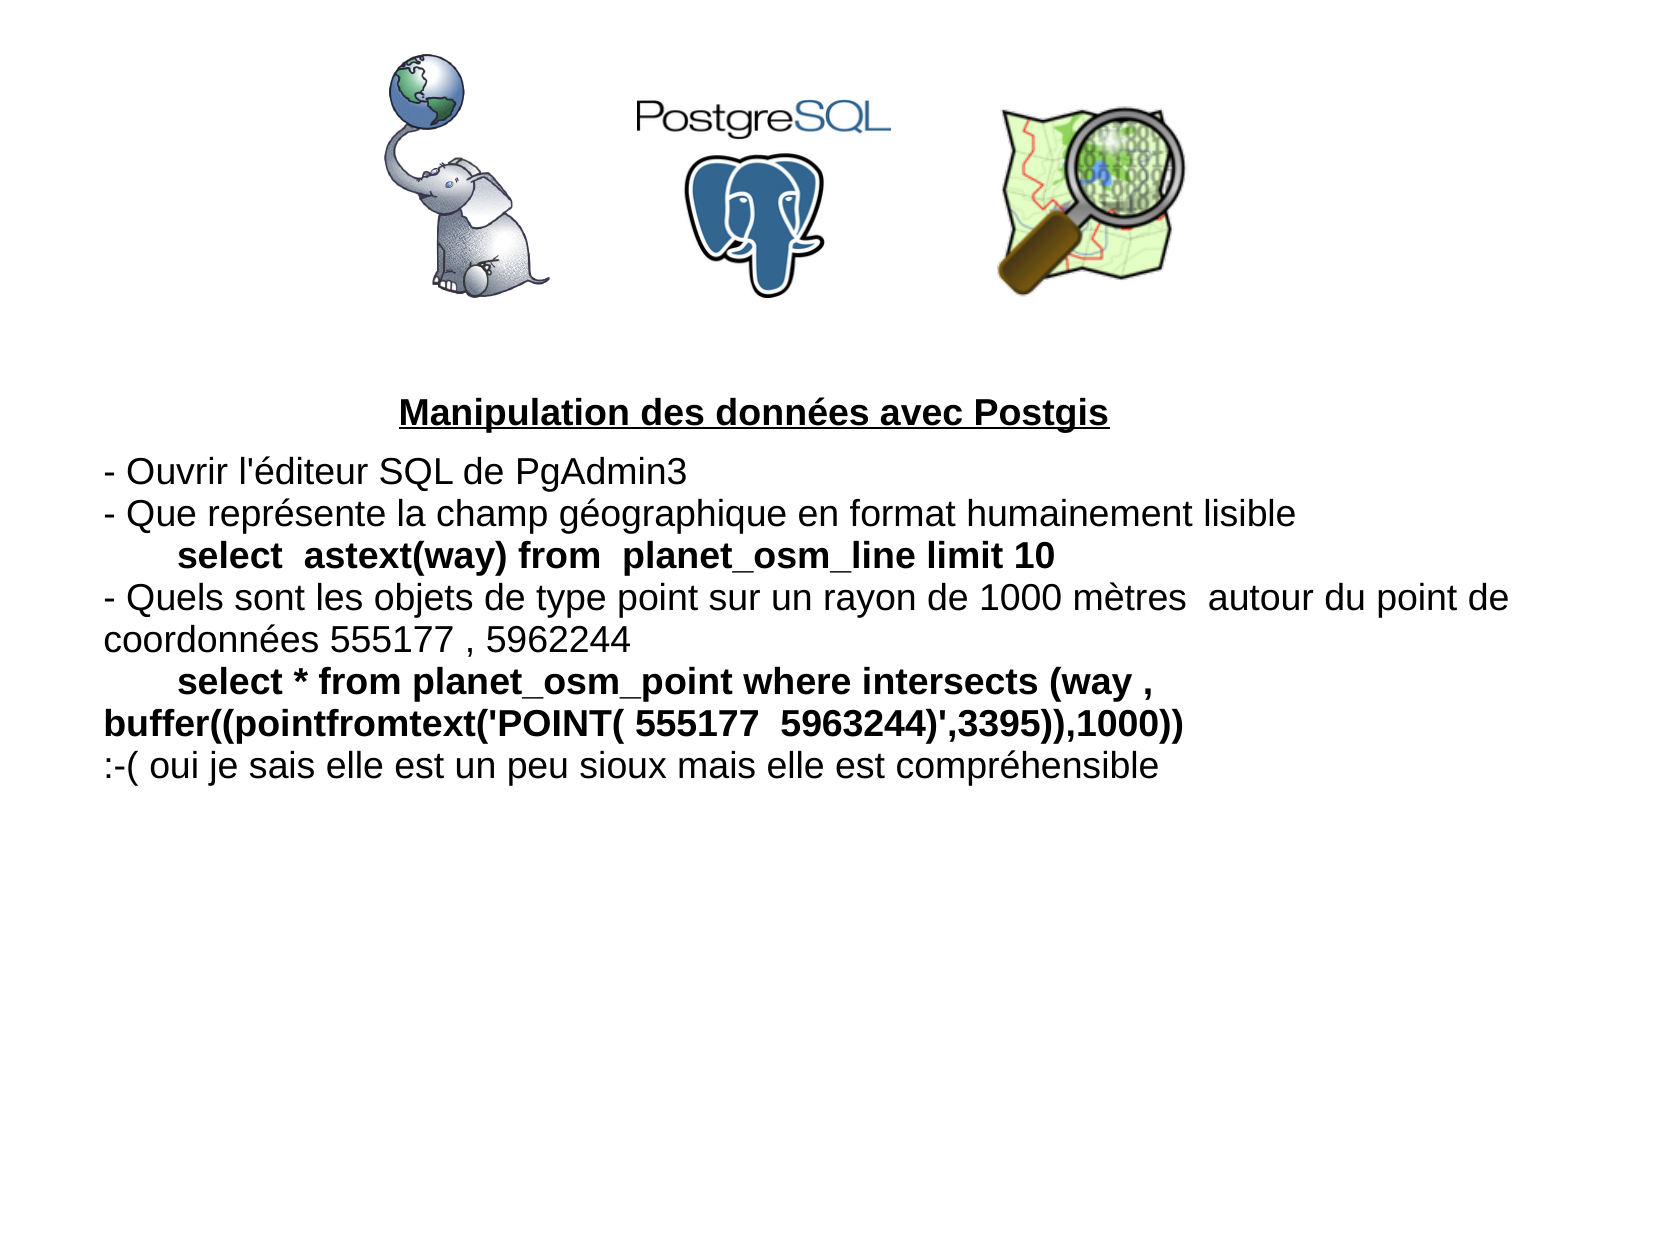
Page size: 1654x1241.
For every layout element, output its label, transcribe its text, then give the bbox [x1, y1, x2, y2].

picture [637, 96, 891, 298]
picture [962, 102, 1190, 298]
text_box - Ouvrir l'éditeur SQL de PgAdmin3 - Que représente la champ géographique en format humainement lisible select astext(way) from planet_osm_line limit 10 - Quels sont les objets de type point sur un rayon de 1000 mètres autour du point de coordonnées 555177 , 5962244 select * from planet_osm_point where intersects (way , buffer((pointfromtext('POINT( 555177 5963244)',3395)),1000)) :-( oui je sais elle est un peu sioux mais elle est compréhensible [88, 442, 1595, 878]
text_box Manipulation des données avec Postgis [383, 383, 1124, 441]
picture [384, 54, 550, 298]
